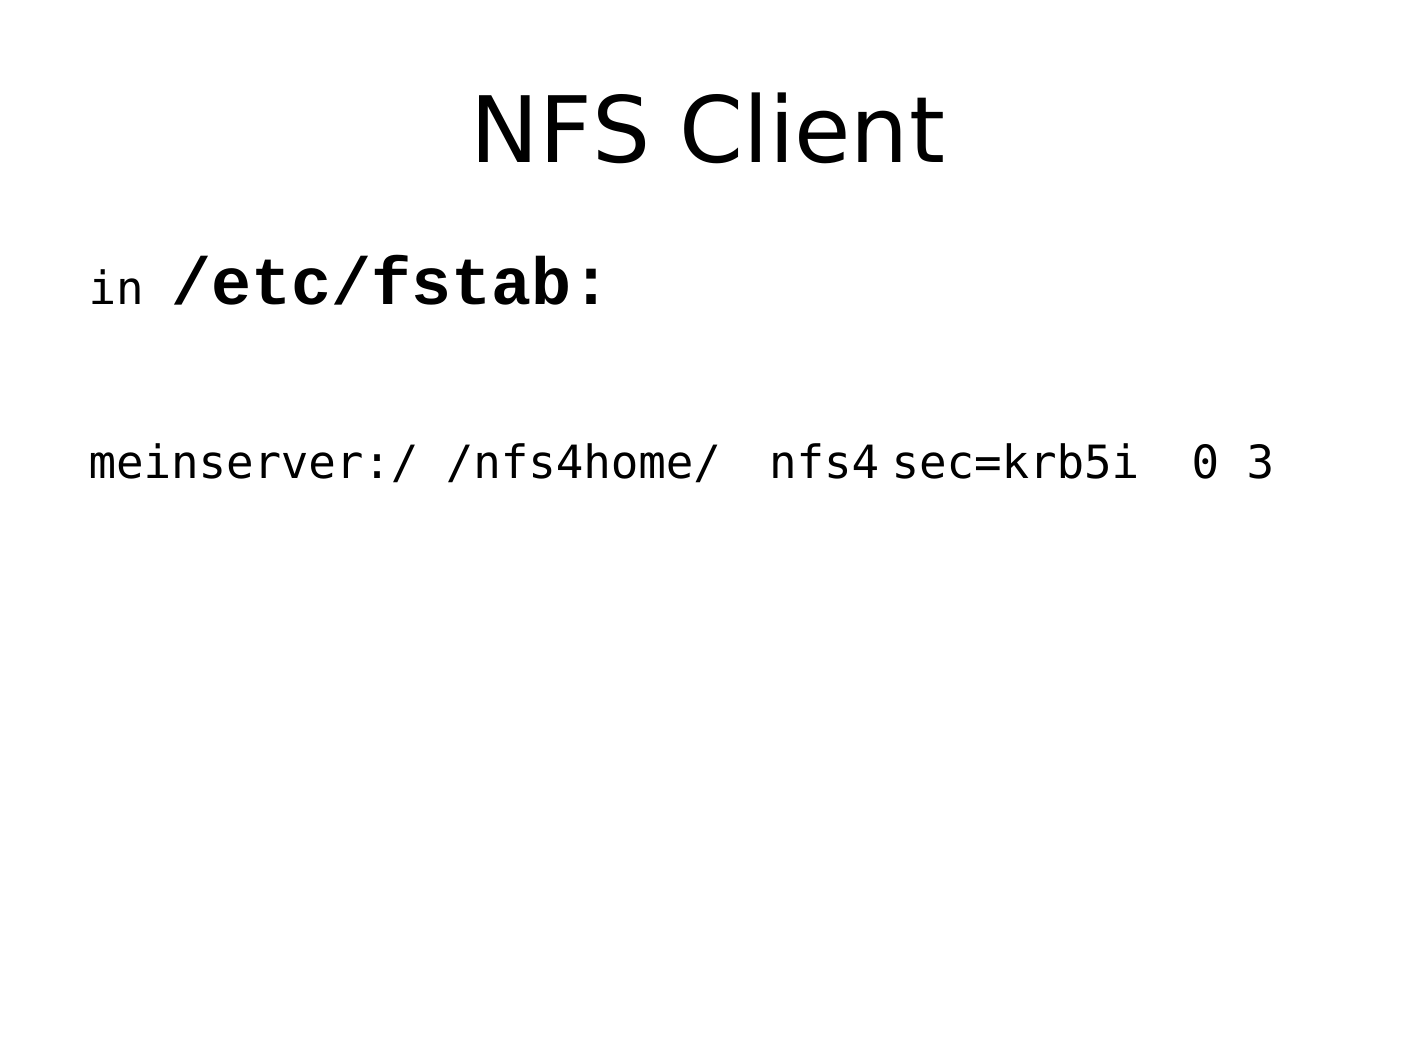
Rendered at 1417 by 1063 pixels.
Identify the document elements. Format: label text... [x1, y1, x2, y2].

list in /etc/fstab: meinserver:/ /nfs4home/ nfs4 sec=krb5i 0 3 [70, 248, 1346, 936]
title NFS Client [70, 49, 1346, 213]
